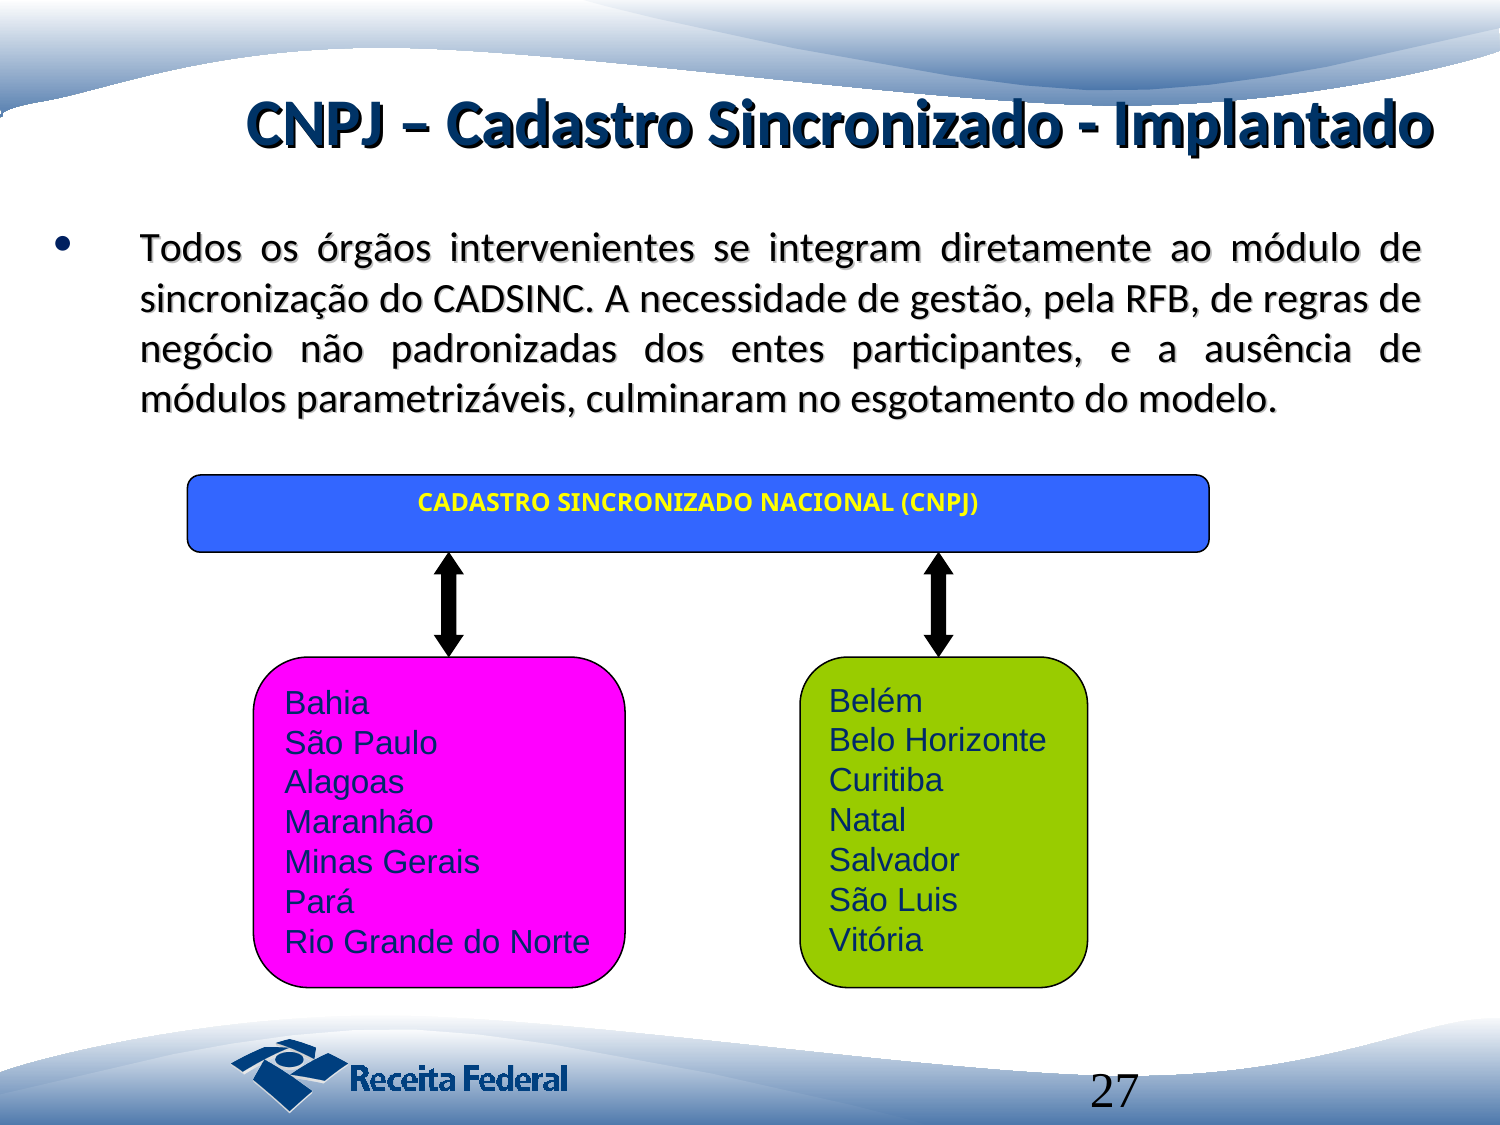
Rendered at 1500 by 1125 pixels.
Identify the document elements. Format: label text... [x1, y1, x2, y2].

text_box Bahia São Paulo Alagoas Maranhão Minas Gerais Pará Rio Grande do Norte [253, 657, 626, 988]
text_box [924, 553, 953, 657]
picture [229, 1037, 575, 1117]
text_box [435, 553, 463, 657]
title CNPJ – Cadastro Sincronizado - Implantado [62, 24, 1450, 213]
list Todos os órgãos intervenientes se integram diretamente ao módulo de sincronização do CADSINC. A necessidade de gestão, pela RFB, de regras de negócio não padronizadas dos entes participantes, e a ausência de módulos parametrizáveis, culminaram no esgotamento do modelo. [37, 212, 1438, 539]
text_box CADASTRO SINCRONIZADO NACIONAL (CNPJ) [187, 474, 1210, 553]
text_box Belém Belo Horizonte Curitiba Natal Salvador São Luis Vitória [800, 657, 1088, 988]
